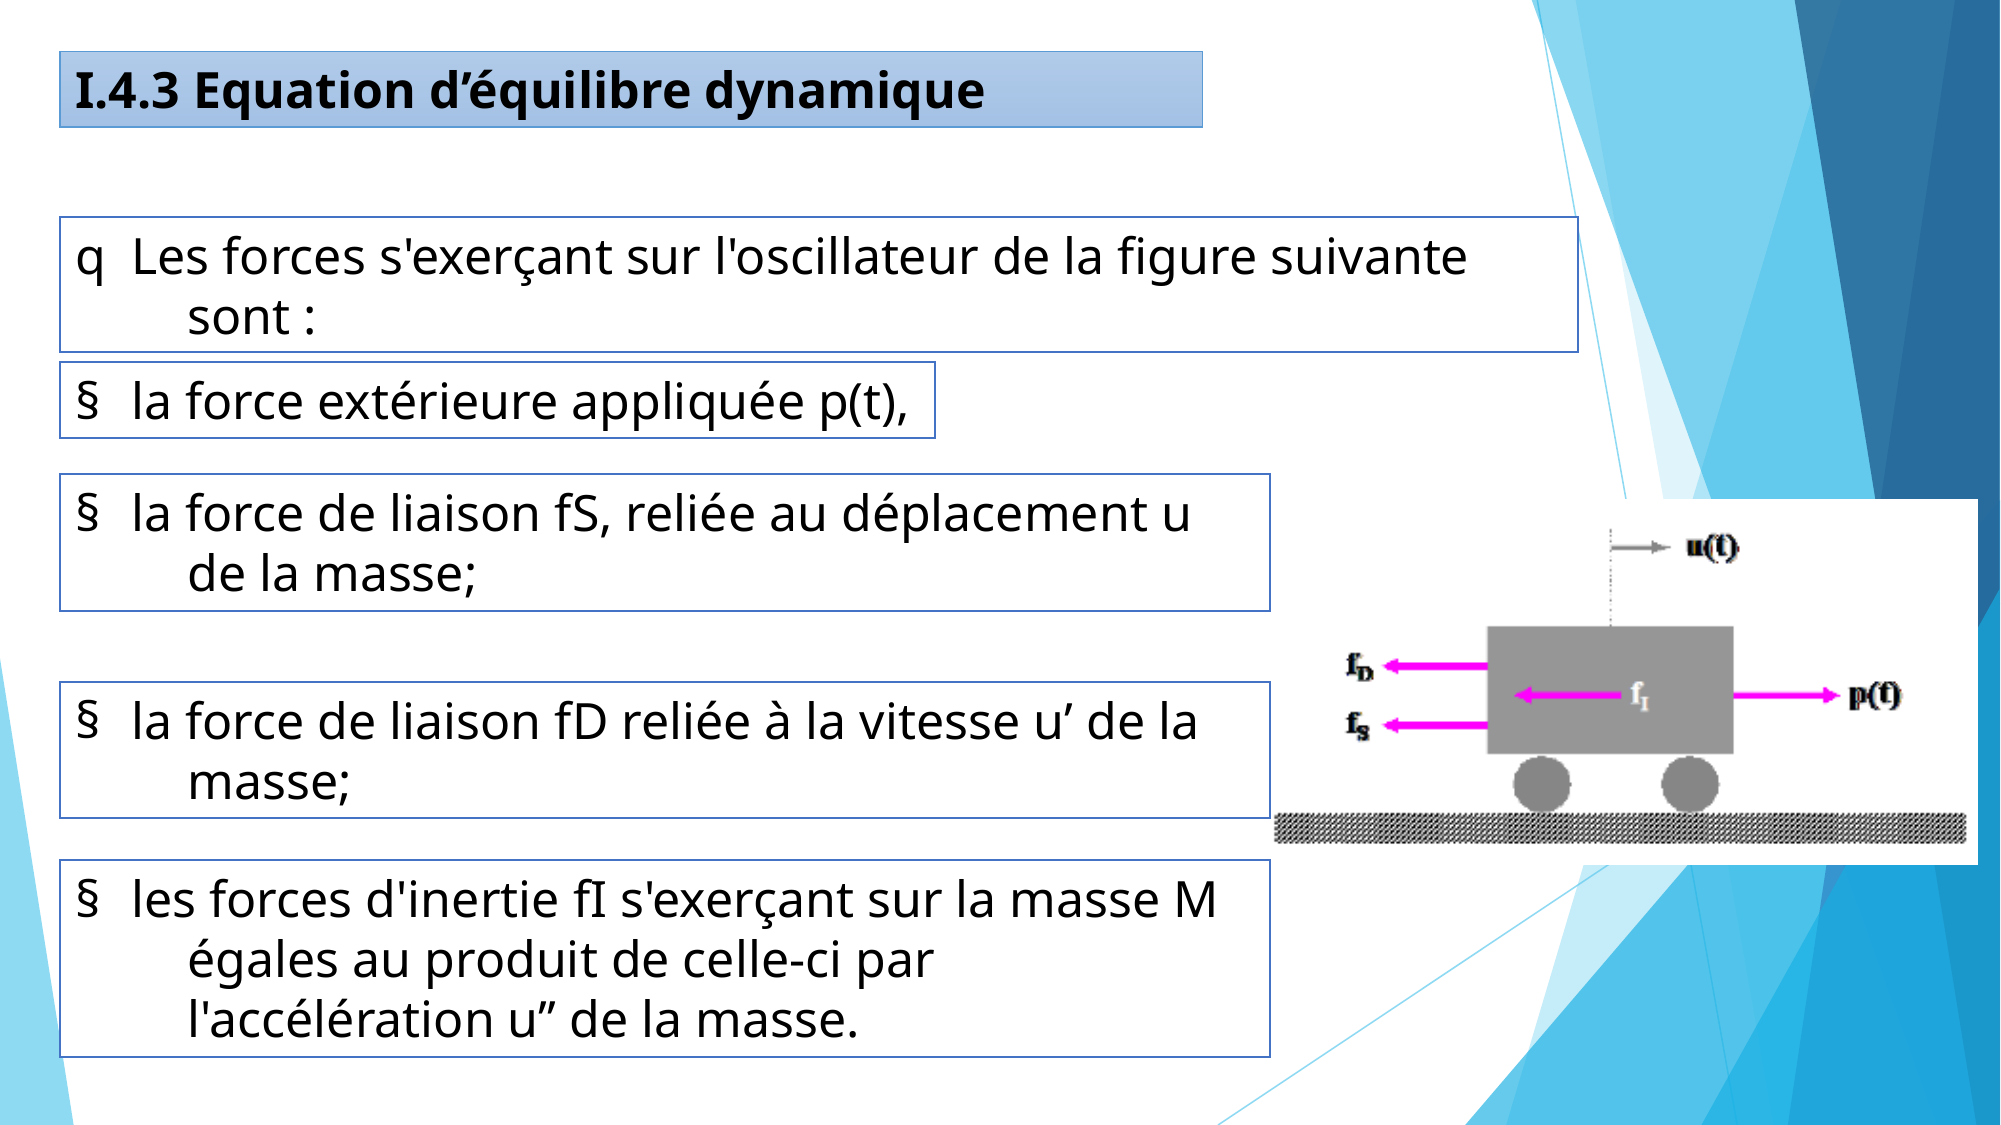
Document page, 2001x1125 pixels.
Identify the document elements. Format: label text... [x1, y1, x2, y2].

text_box la force de liaison fD reliée à la vitesse u’ de la masse; [60, 682, 1270, 819]
text_box la force extérieure appliquée p(t), [60, 362, 935, 438]
text_box la force de liaison fS, reliée au déplacement u de la masse; [60, 474, 1270, 611]
picture [1250, 499, 1978, 865]
text_box I.4.3 Equation d’équilibre dynamique [60, 51, 1203, 128]
text_box les forces d'inertie fI s'exerçant sur la masse M égales au produit de celle-ci par l'accélération u’’ de la masse. [60, 860, 1270, 1058]
text_box Les forces s'exerçant sur l'oscillateur de la figure suivante sont : [60, 217, 1579, 293]
